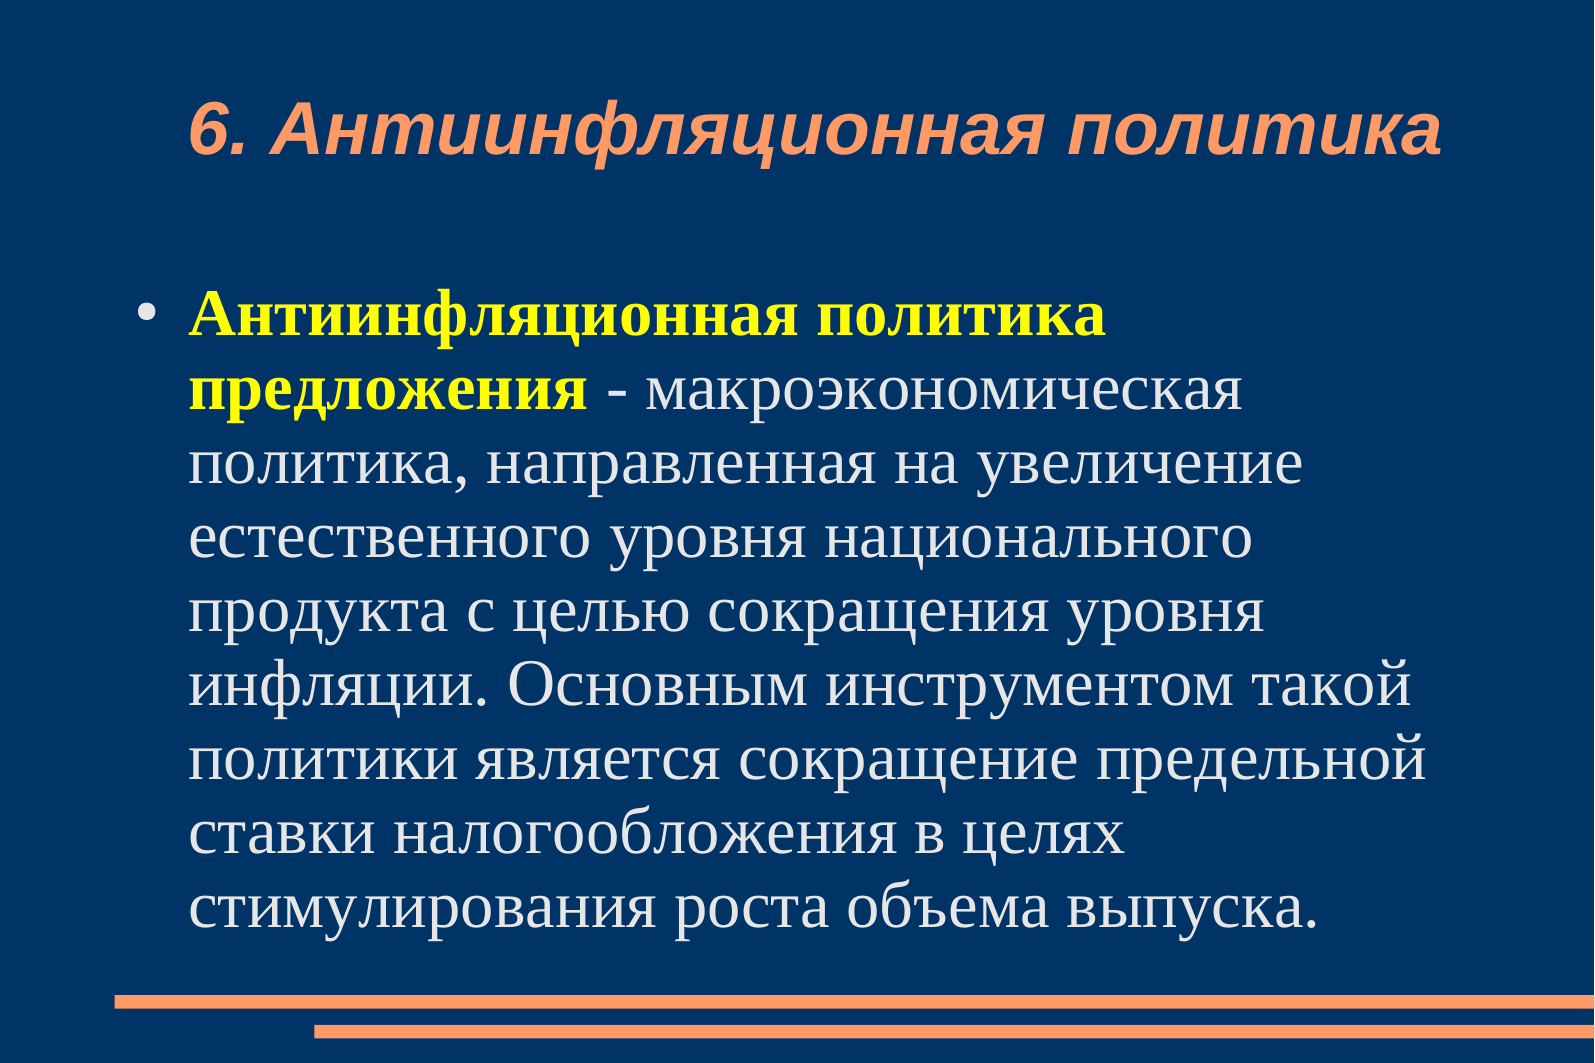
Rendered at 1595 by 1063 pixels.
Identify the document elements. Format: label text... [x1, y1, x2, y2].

title 6. Антиинфляционная политика [117, 39, 1479, 218]
list Антиинфляционная политика предложения - макроэкономическая политика, направленная на увеличение естественного уровня национального продукта с целью сокращения уровня инфляции. Основным инструментом такой политики является сокращение предельной ставки налогообложения в целях стимулирования роста объема выпуска. [117, 276, 1505, 971]
